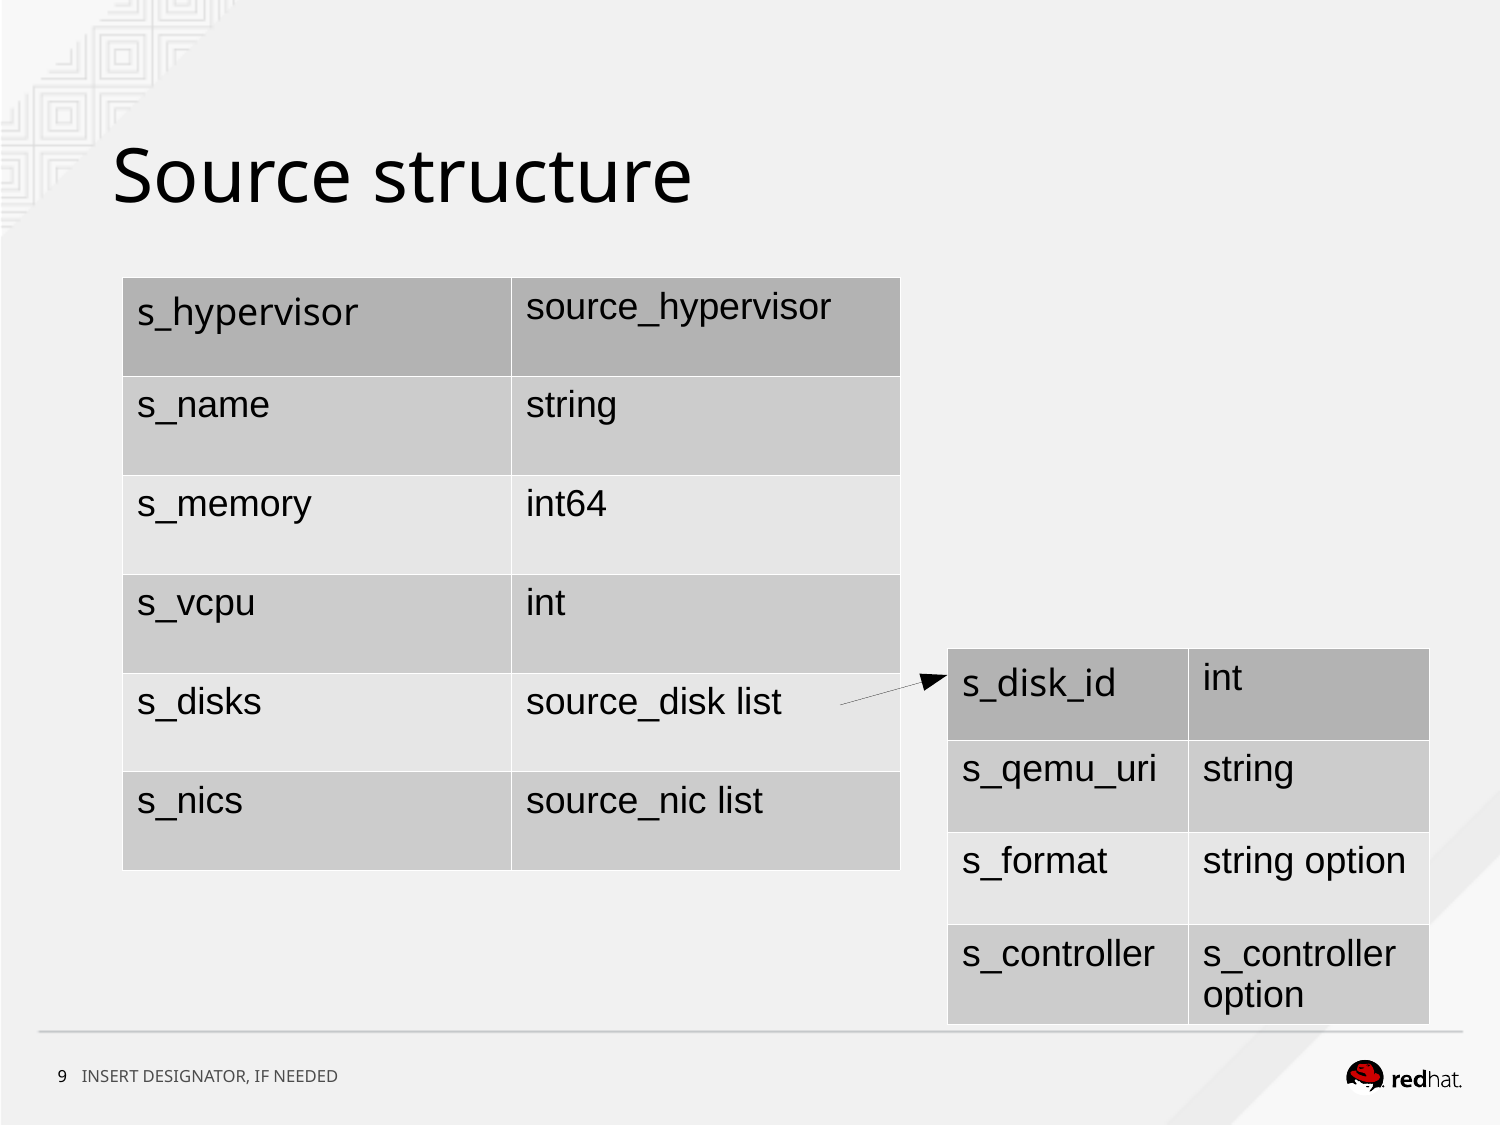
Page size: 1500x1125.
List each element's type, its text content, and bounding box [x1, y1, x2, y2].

table_cell source_nic list [512, 772, 900, 870]
table_cell s_disks [123, 674, 511, 771]
table_cell s_nics [123, 772, 511, 870]
table_cell string [1189, 741, 1429, 832]
table_cell int [512, 575, 900, 673]
table_cell s_controller [948, 925, 1188, 1024]
table_cell s_name [123, 377, 511, 475]
table_cell s_controller option [1189, 925, 1429, 1024]
table_cell source_disk list [512, 674, 900, 771]
picture [0, 0, 1500, 1125]
table_cell s_vcpu [123, 575, 511, 673]
table_cell s_memory [123, 476, 511, 574]
table_header s_disk_id [948, 649, 1188, 740]
table_cell int64 [512, 476, 900, 574]
table_cell string option [1189, 833, 1429, 924]
table_cell s_format [948, 833, 1188, 924]
title Source structure [112, 0, 1388, 225]
table_header source_hypervisor [512, 278, 900, 376]
table_header int [1189, 649, 1429, 740]
table_header s_hypervisor [123, 278, 511, 376]
table_cell string [512, 377, 900, 475]
table_cell s_qemu_uri [948, 741, 1188, 832]
